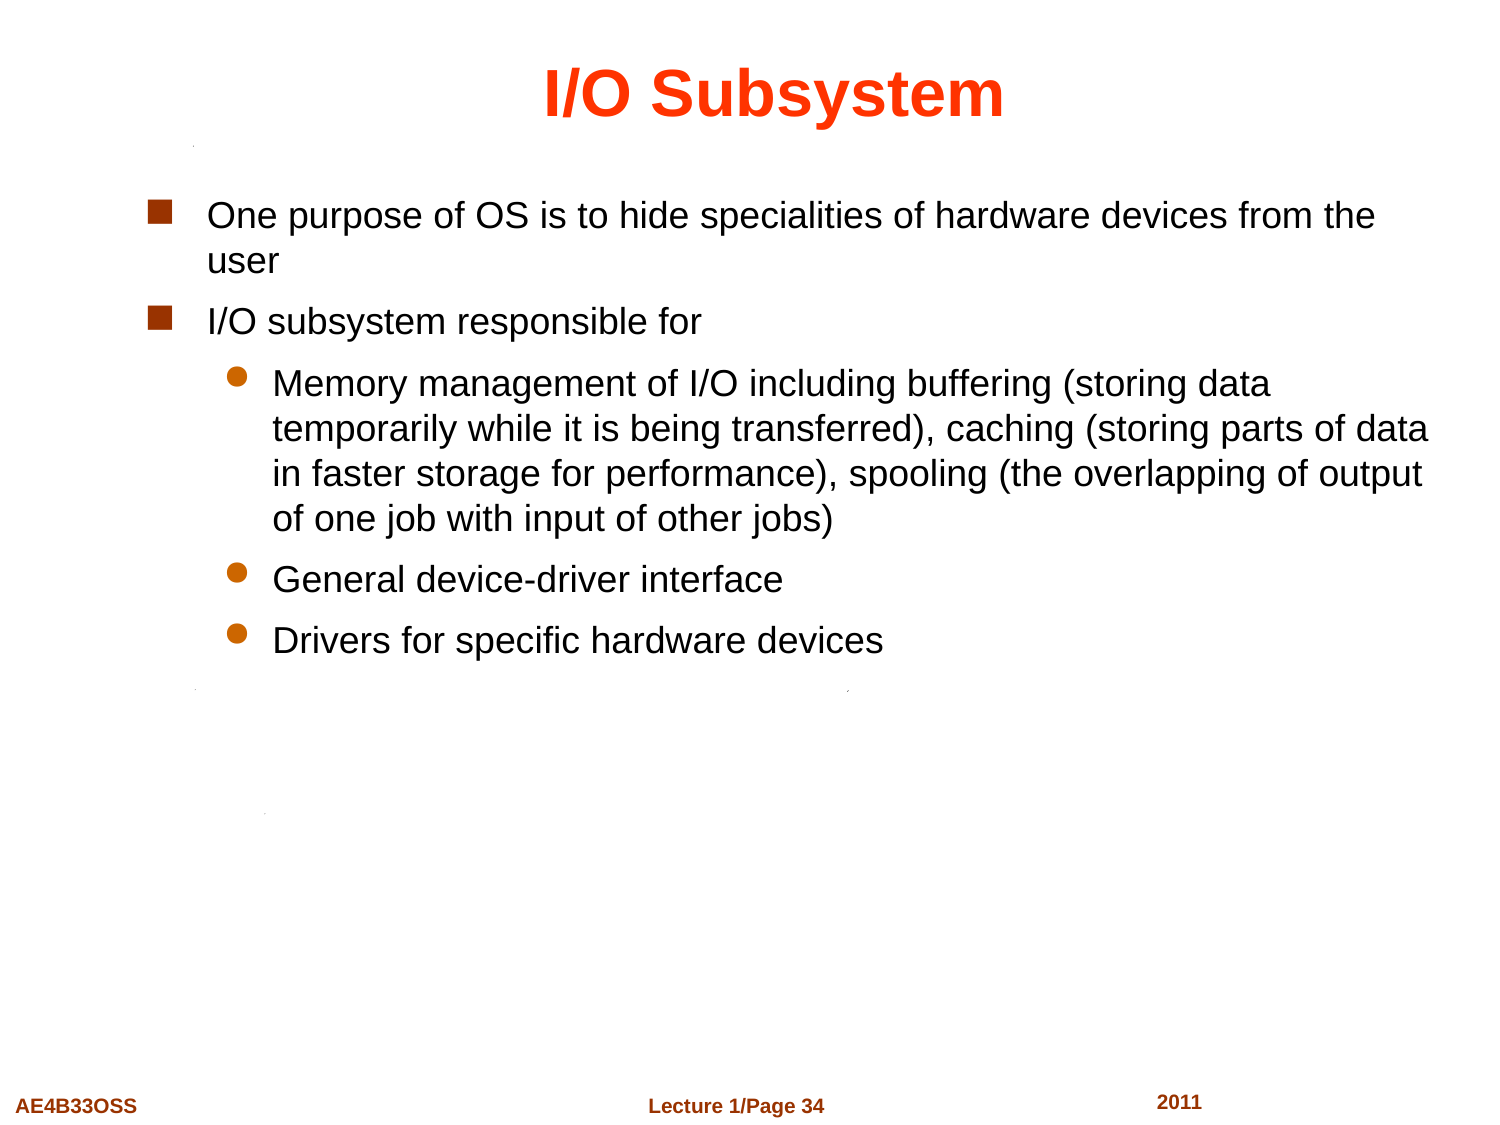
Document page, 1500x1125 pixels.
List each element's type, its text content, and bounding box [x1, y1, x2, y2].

title I/O Subsystem [112, 37, 1438, 138]
list One purpose of OS is to hide specialities of hardware devices from the user I/O subsystem responsible for Memory management of I/O including buffering (storing data temporarily while it is being transferred), caching (storing parts of data in faster storage for performance), spooling (the overlapping of output of one job with input of other jobs) General device-driver interface Drivers for specific hardware devices [135, 183, 1454, 1038]
